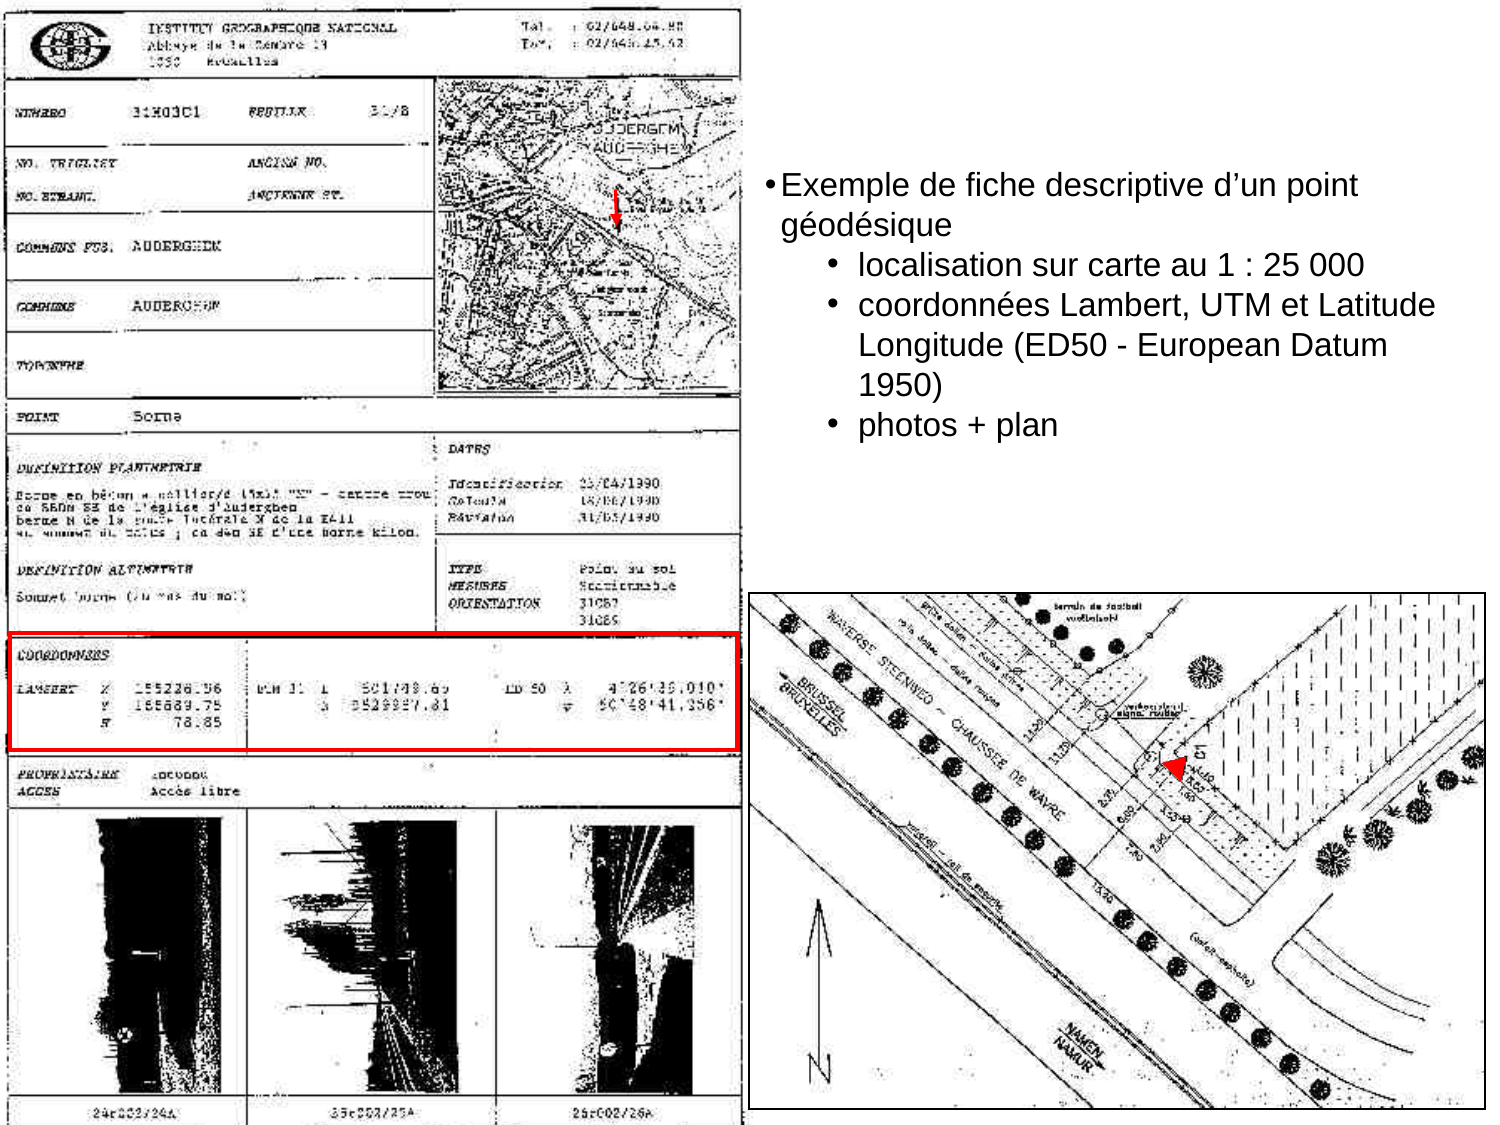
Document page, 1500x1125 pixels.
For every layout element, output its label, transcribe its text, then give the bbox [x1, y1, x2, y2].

text_box Exemple de fiche descriptive d’un point géodésique localisation sur carte au 1 : 25 000 coordonnées Lambert, UTM et Latitude Longitude (ED50 - European Datum 1950)‏ photos + plan [749, 155, 1455, 451]
text_box [1163, 757, 1186, 781]
picture [750, 593, 1485, 1109]
picture [0, 0, 753, 1125]
